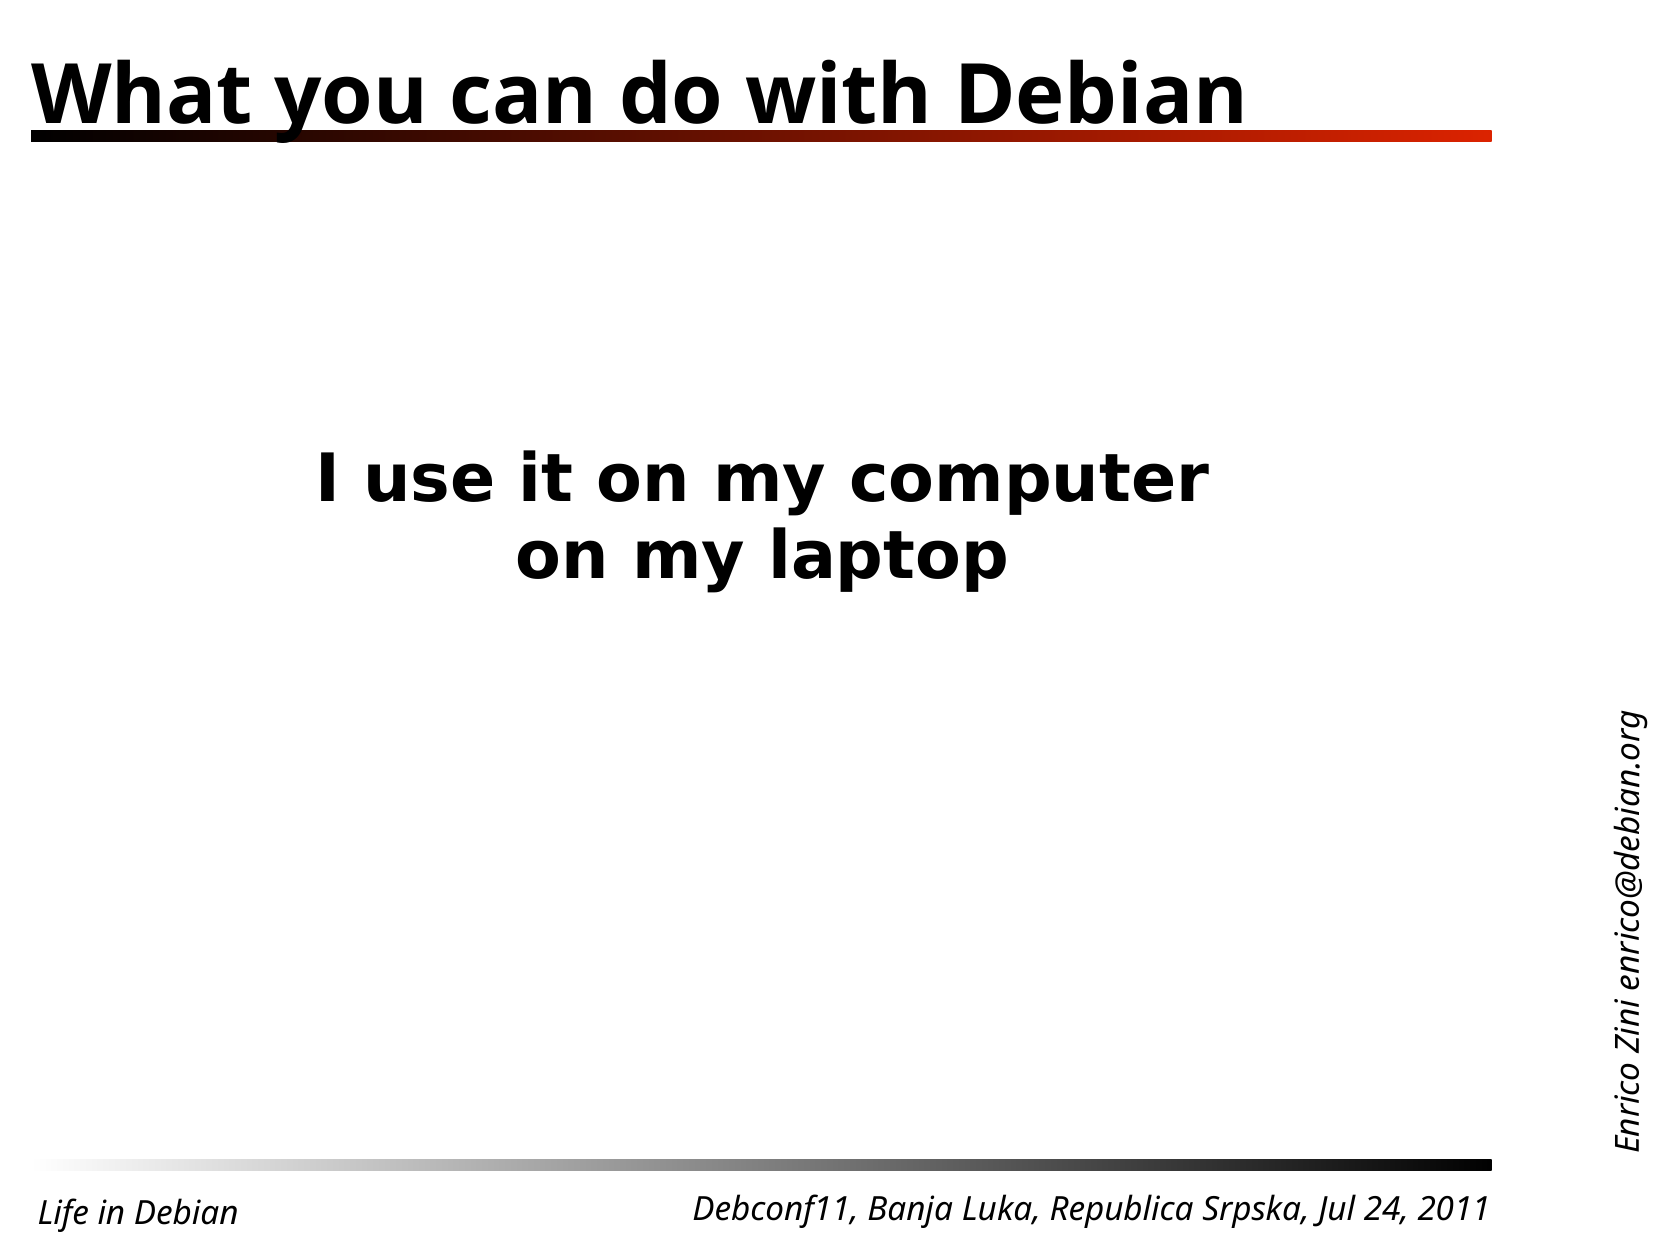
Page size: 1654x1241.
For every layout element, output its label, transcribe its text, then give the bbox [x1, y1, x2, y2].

text_box I use it on my computer on my laptop [30, 439, 1495, 595]
text_box What you can do with Debian [31, 34, 1438, 168]
